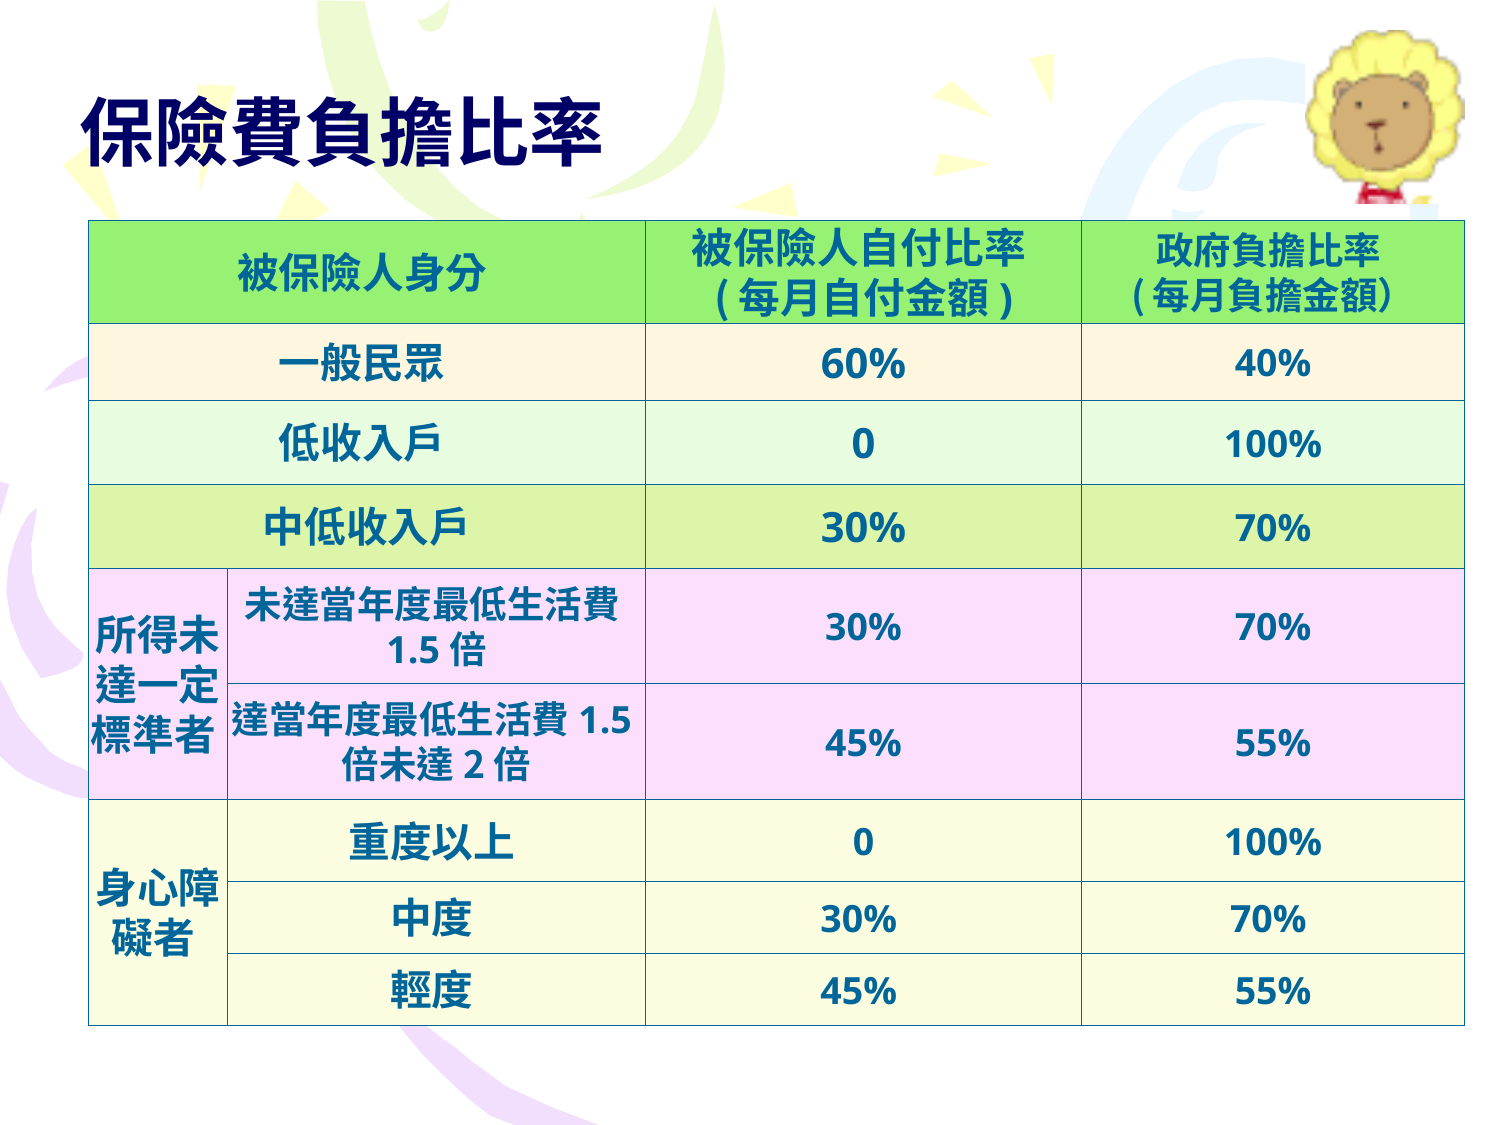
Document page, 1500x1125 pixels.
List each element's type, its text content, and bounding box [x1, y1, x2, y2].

table_cell 60% [646, 324, 1081, 400]
table_cell 一般民眾 [89, 324, 645, 400]
picture [1305, 30, 1465, 204]
table_cell 55% [1082, 954, 1464, 1025]
table_cell 身心障礙者 [89, 800, 227, 1025]
table_cell 100% [1082, 800, 1464, 881]
table_cell 30% [646, 882, 1081, 953]
table_header 被保險人自付比率 (每月自付金額) [646, 221, 1081, 323]
table_cell 重度以上 [228, 800, 645, 881]
table_cell 30% [646, 569, 1081, 683]
table_cell 55% [1082, 684, 1464, 799]
table_cell 45% [646, 684, 1081, 799]
table_cell 中度 [228, 882, 645, 953]
table_cell 中低收入戶 [89, 485, 645, 568]
text_box 保險費負擔比率 [64, 78, 869, 321]
table_cell 0 [646, 401, 1081, 484]
table_cell 0 [646, 800, 1081, 881]
table_cell 30% [646, 485, 1081, 568]
table_cell 45% [646, 954, 1081, 1025]
table_header 政府負擔比率 (每月負擔金額） [1082, 221, 1464, 323]
table_cell 100% [1082, 401, 1464, 484]
table_cell 70% [1082, 485, 1464, 568]
table_cell 所得未達一定標準者 [89, 569, 227, 799]
table_cell 70% [1082, 882, 1464, 953]
table_cell 70% [1082, 569, 1464, 683]
table_cell 40% [1082, 324, 1464, 400]
table_cell 輕度 [228, 954, 645, 1025]
table_cell 達當年度最低生活費1.5倍未達2倍 [228, 684, 645, 799]
table_cell 低收入戶 [89, 401, 645, 484]
table_cell 未達當年度最低生活費1.5倍 [228, 569, 645, 683]
